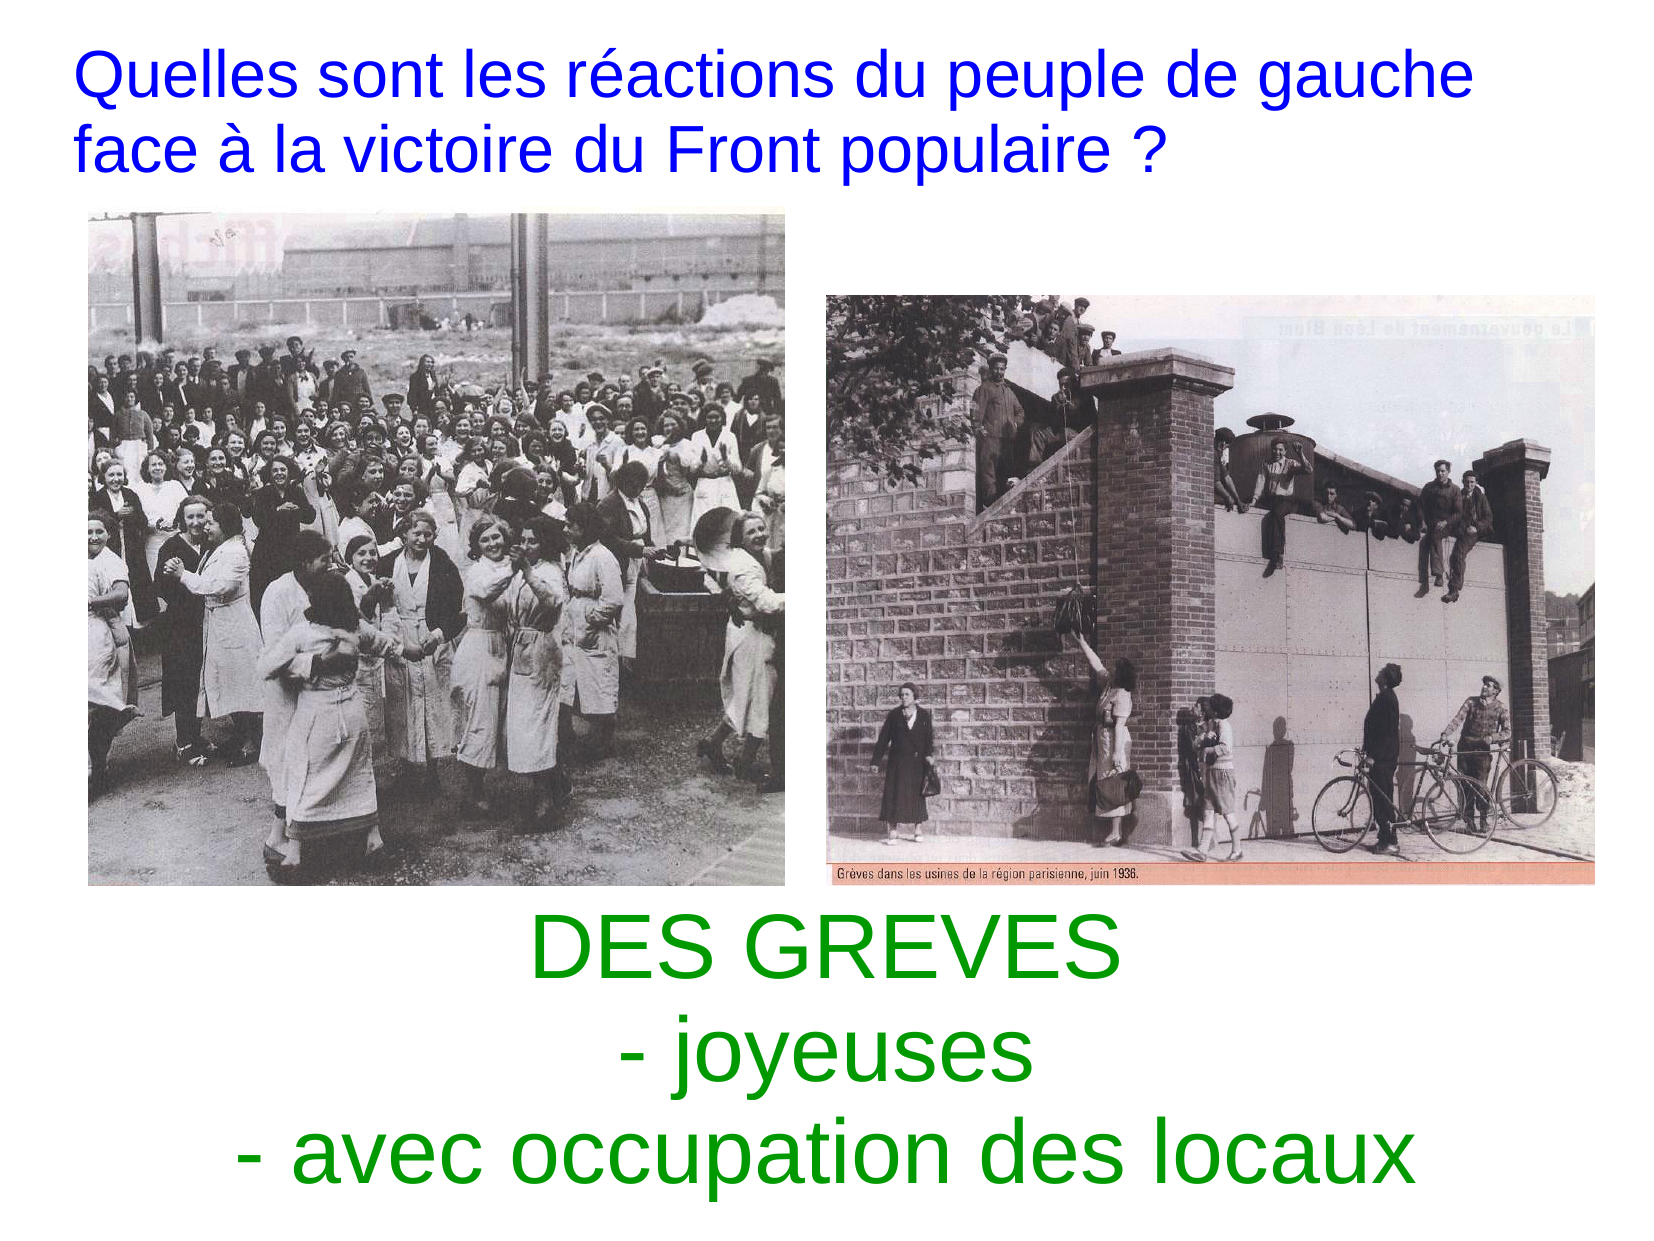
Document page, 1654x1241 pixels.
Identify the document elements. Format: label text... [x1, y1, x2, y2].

picture [88, 206, 785, 886]
picture [826, 295, 1595, 886]
text_box Quelles sont les réactions du peuple de gauche face à la victoire du Front populaire ? [59, 29, 1536, 194]
text_box DES GREVES - joyeuses - avec occupation des locaux [59, 888, 1595, 1211]
